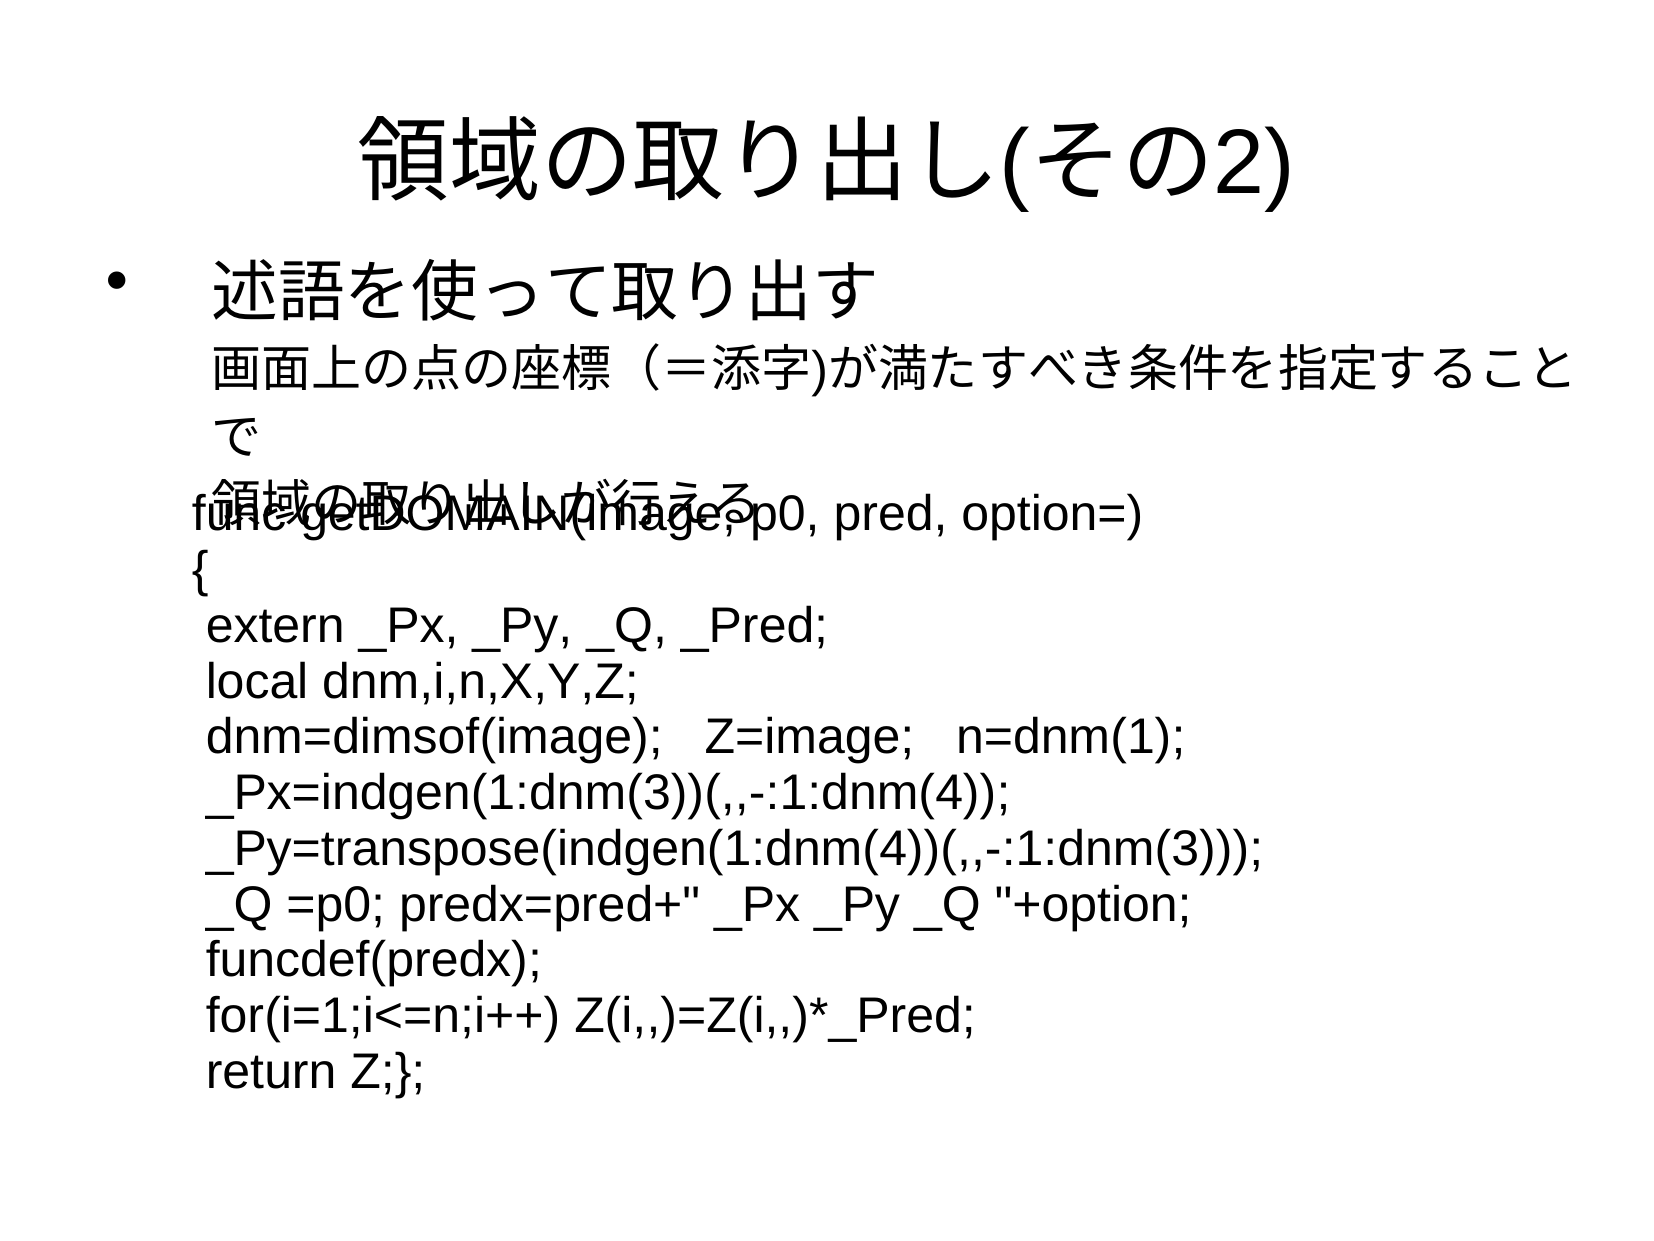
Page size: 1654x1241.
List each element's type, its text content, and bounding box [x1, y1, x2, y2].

text_box func getDOMAIN(image, p0, pred, option=)‏ { extern _Px, _Py, _Q, _Pred; local dnm,i,n,X,Y,Z; dnm=dimsof(image); Z=image; n=dnm(1); _Px=indgen(1:dnm(3))(,,-:1:dnm(4)); _Py=transpose(indgen(1:dnm(4))(,,-:1:dnm(3))); _Q =p0; predx=pred+" _Px _Py _Q "+option; funcdef(predx); for(i=1;i<=n;i++) Z(i,,)=Z(i,,)*_Pred; return Z;}; [177, 475, 1565, 1124]
list 述語を使って取り出す 画面上の点の座標（＝添字)が満たすべき条件を指定することで 領域の取り出しが行える [70, 238, 1618, 1164]
title 領域の取り出し(その2)‏ [82, 56, 1571, 238]
